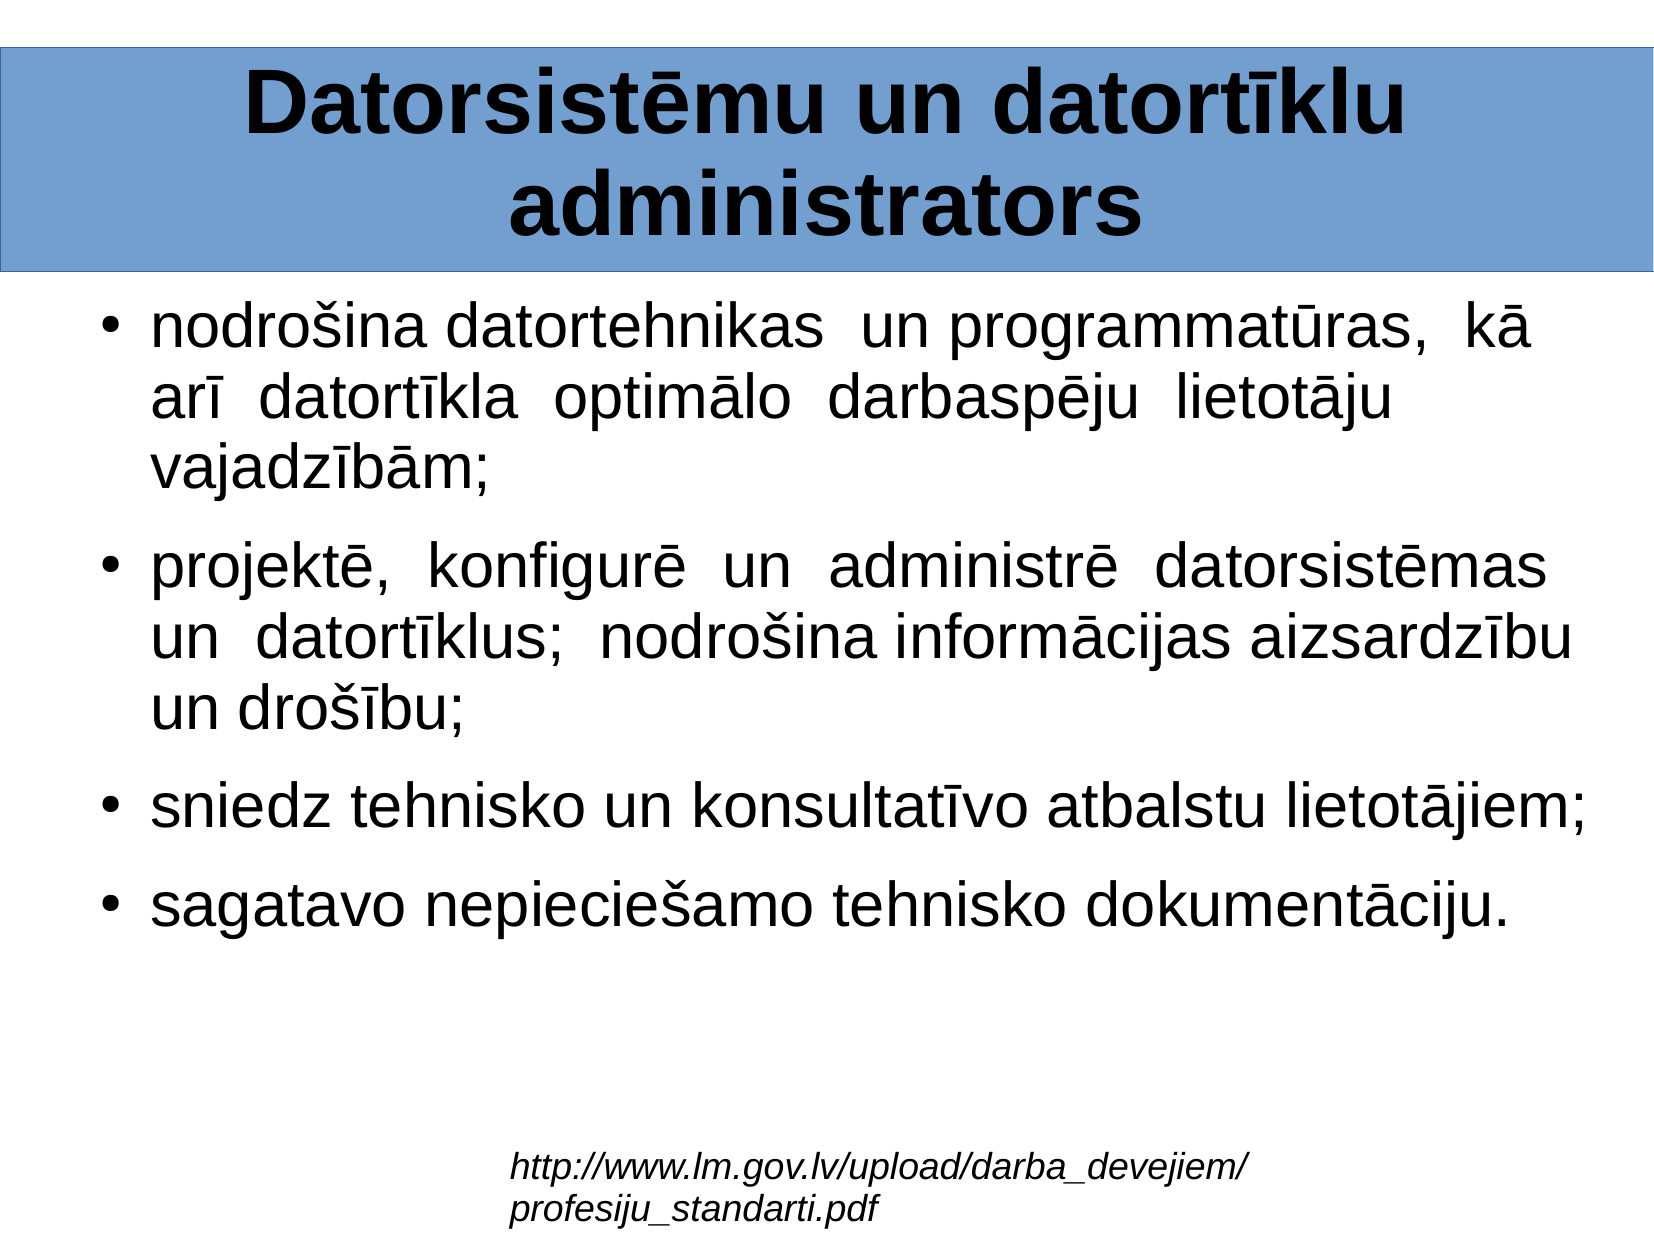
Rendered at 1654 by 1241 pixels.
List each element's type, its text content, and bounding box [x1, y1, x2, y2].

title Datorsistēmu un datortīklu administrators [82, 49, 1571, 257]
text_box [0, 47, 1654, 272]
text_box http://www.lm.gov.lv/upload/darba_devejiem/profesiju_standarti.pdf [495, 1138, 1630, 1196]
list nodrošina datortehnikas un programmatūras, kā arī datortīkla optimālo darbaspēju lietotāju vajadzībām; projektē, konfigurē un administrē datorsistēmas un datortīklus; nodrošina informācijas aizsardzību un drošību; sniedz tehnisko un konsultatīvo atbalstu lietotājiem; sagatavo nepieciešamo tehnisko dokumentāciju. [82, 290, 1595, 1010]
